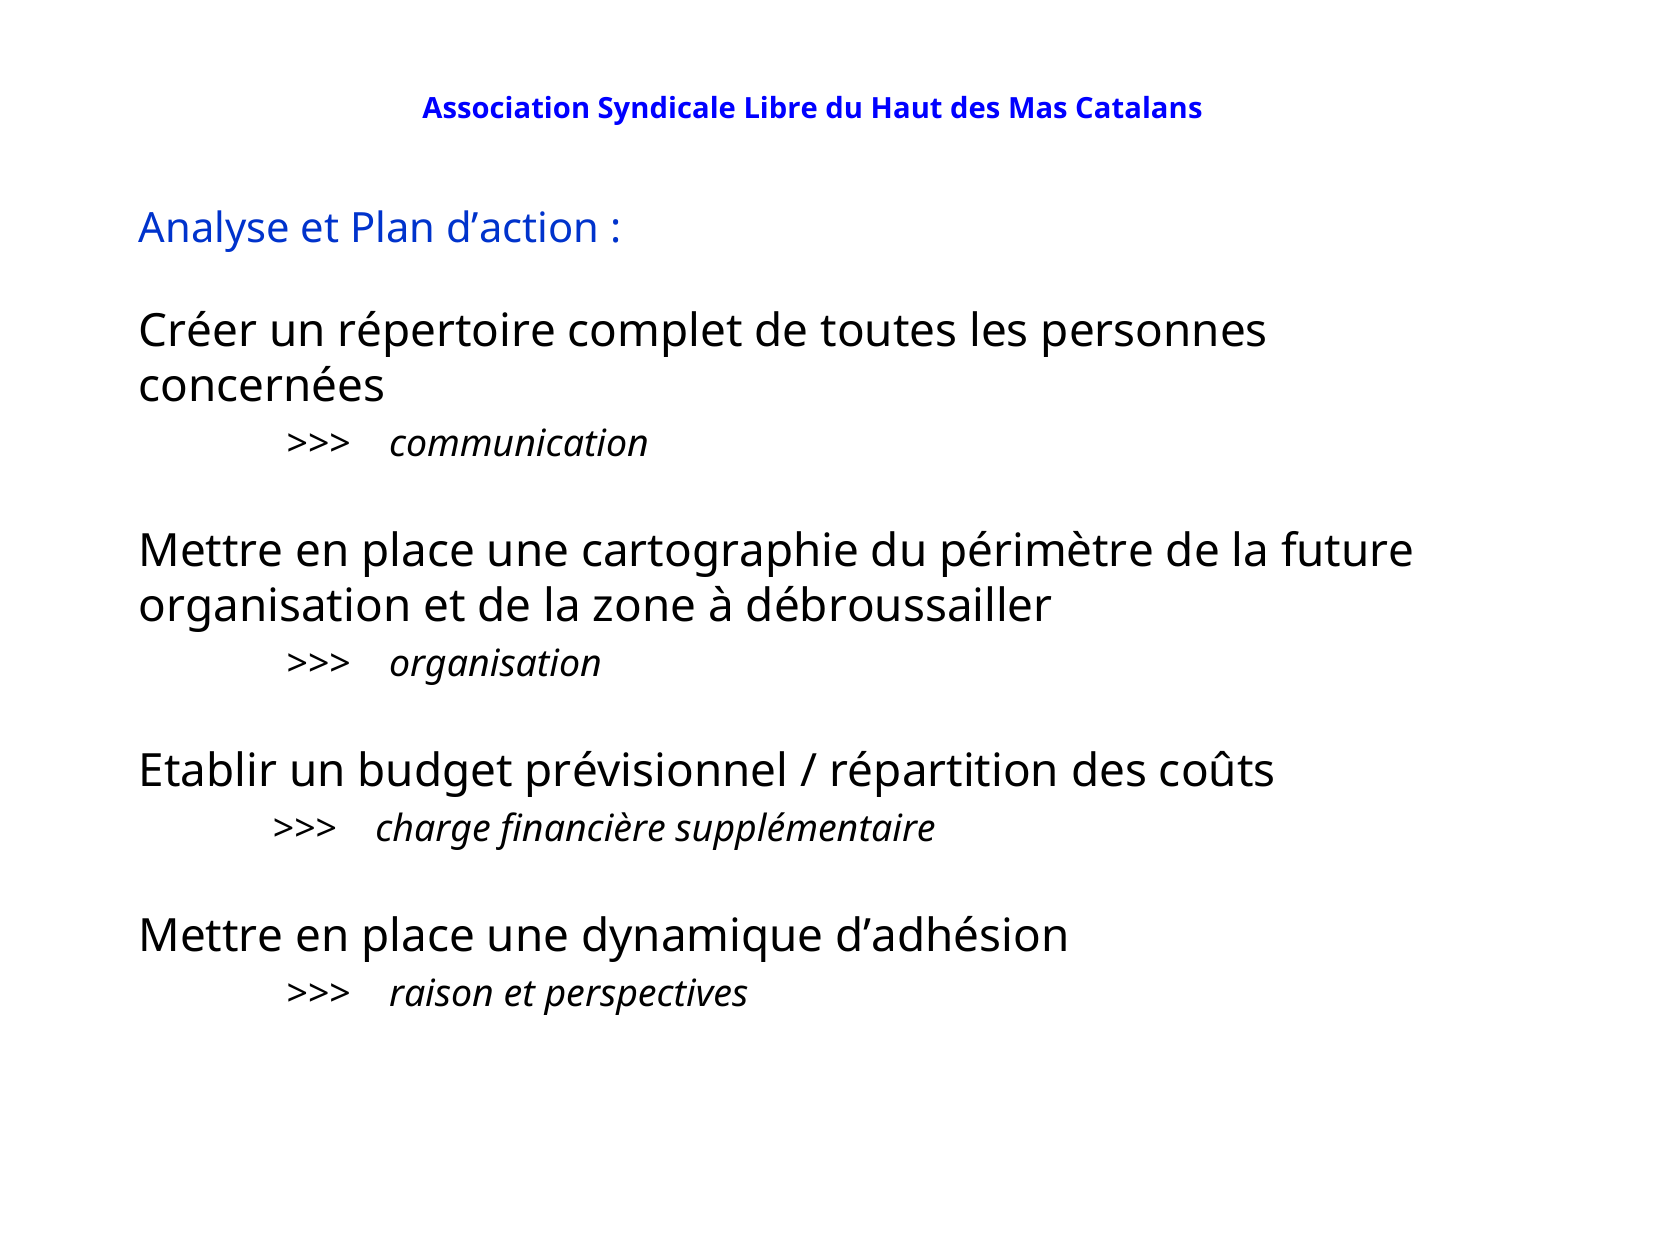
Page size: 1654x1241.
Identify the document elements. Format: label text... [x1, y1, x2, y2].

title Association Syndicale Libre du Haut des Mas Catalans [110, 82, 1516, 166]
text_box Analyse et Plan d’action : Créer un répertoire complet de toutes les personnes concernées >>> communication Mettre en place une cartographie du périmètre de la future organisation et de la zone à débroussailler >>> organisation Etablir un budget prévisionnel / répartition des coûts >>> charge financière supplémentaire Mettre en place une dynamique d’adhésion >>> raison et perspectives [123, 192, 1455, 1124]
